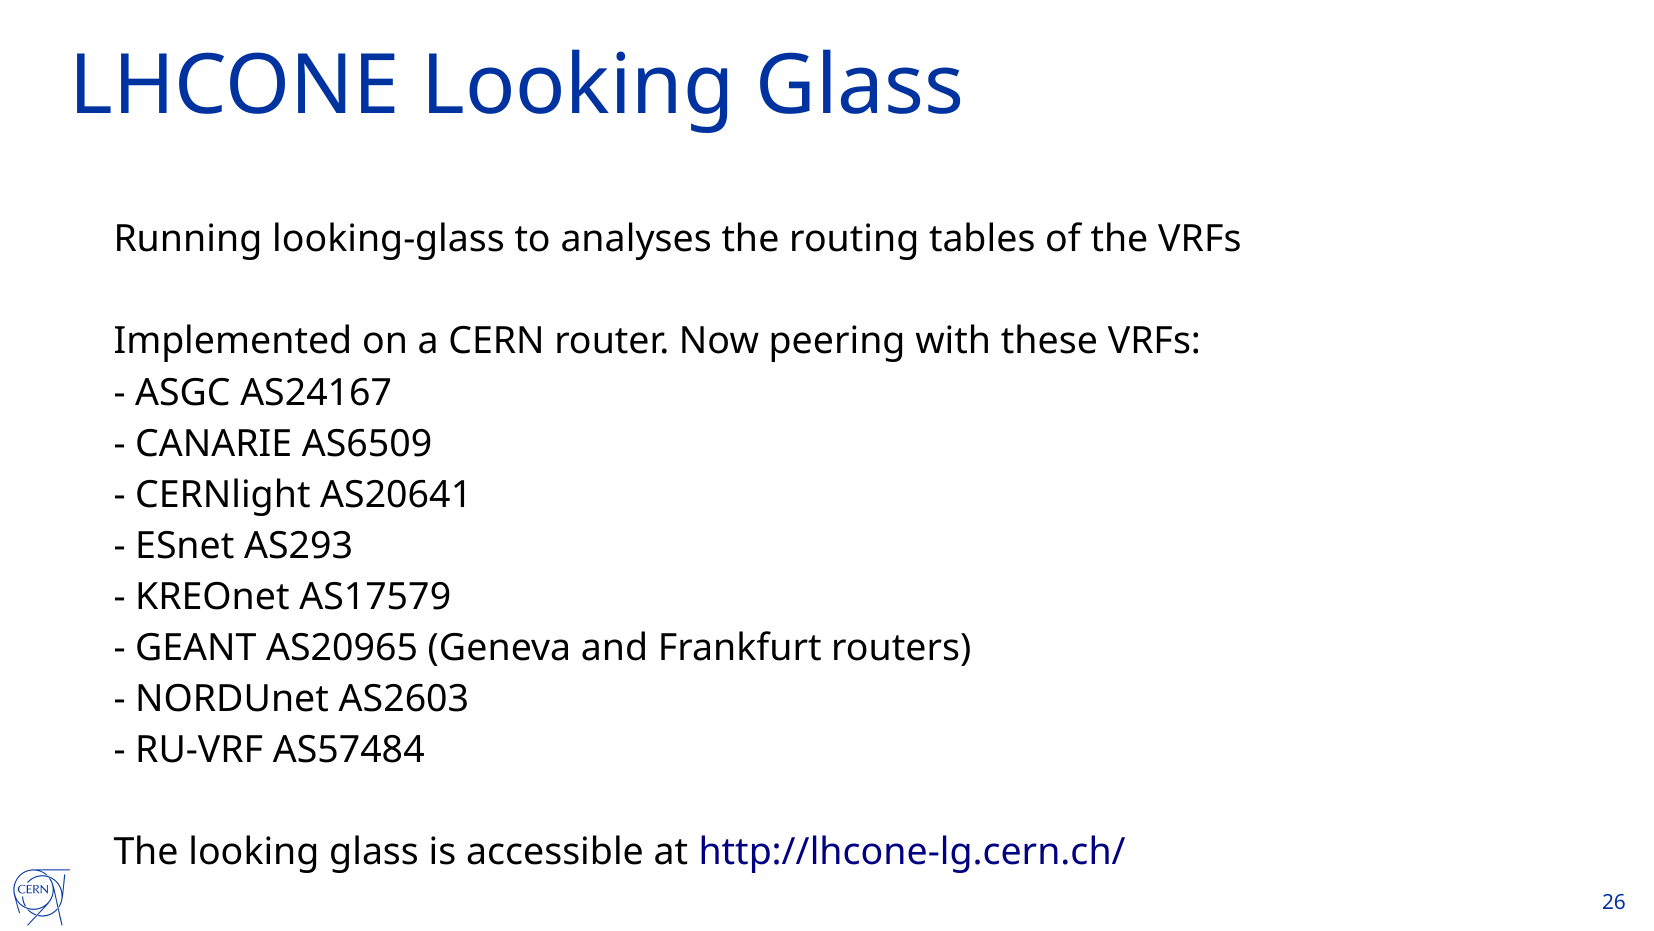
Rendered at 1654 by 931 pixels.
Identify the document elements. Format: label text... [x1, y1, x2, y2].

title LHCONE Looking Glass [69, 24, 1654, 205]
text_box Running looking-glass to analyses the routing tables of the VRFs Implemented on a CERN router. Now peering with these VRFs: - ASGC AS24167 - CANARIE AS6509 - CERNlight AS20641 - ESnet AS293 - KREOnet AS17579 - GEANT AS20965 (Geneva and Frankfurt routers) - NORDUnet AS2603 - RU-VRF AS57484 The looking glass is accessible at http://lhcone-lg.cern.ch/ [98, 204, 1654, 931]
picture [0, 850, 98, 931]
